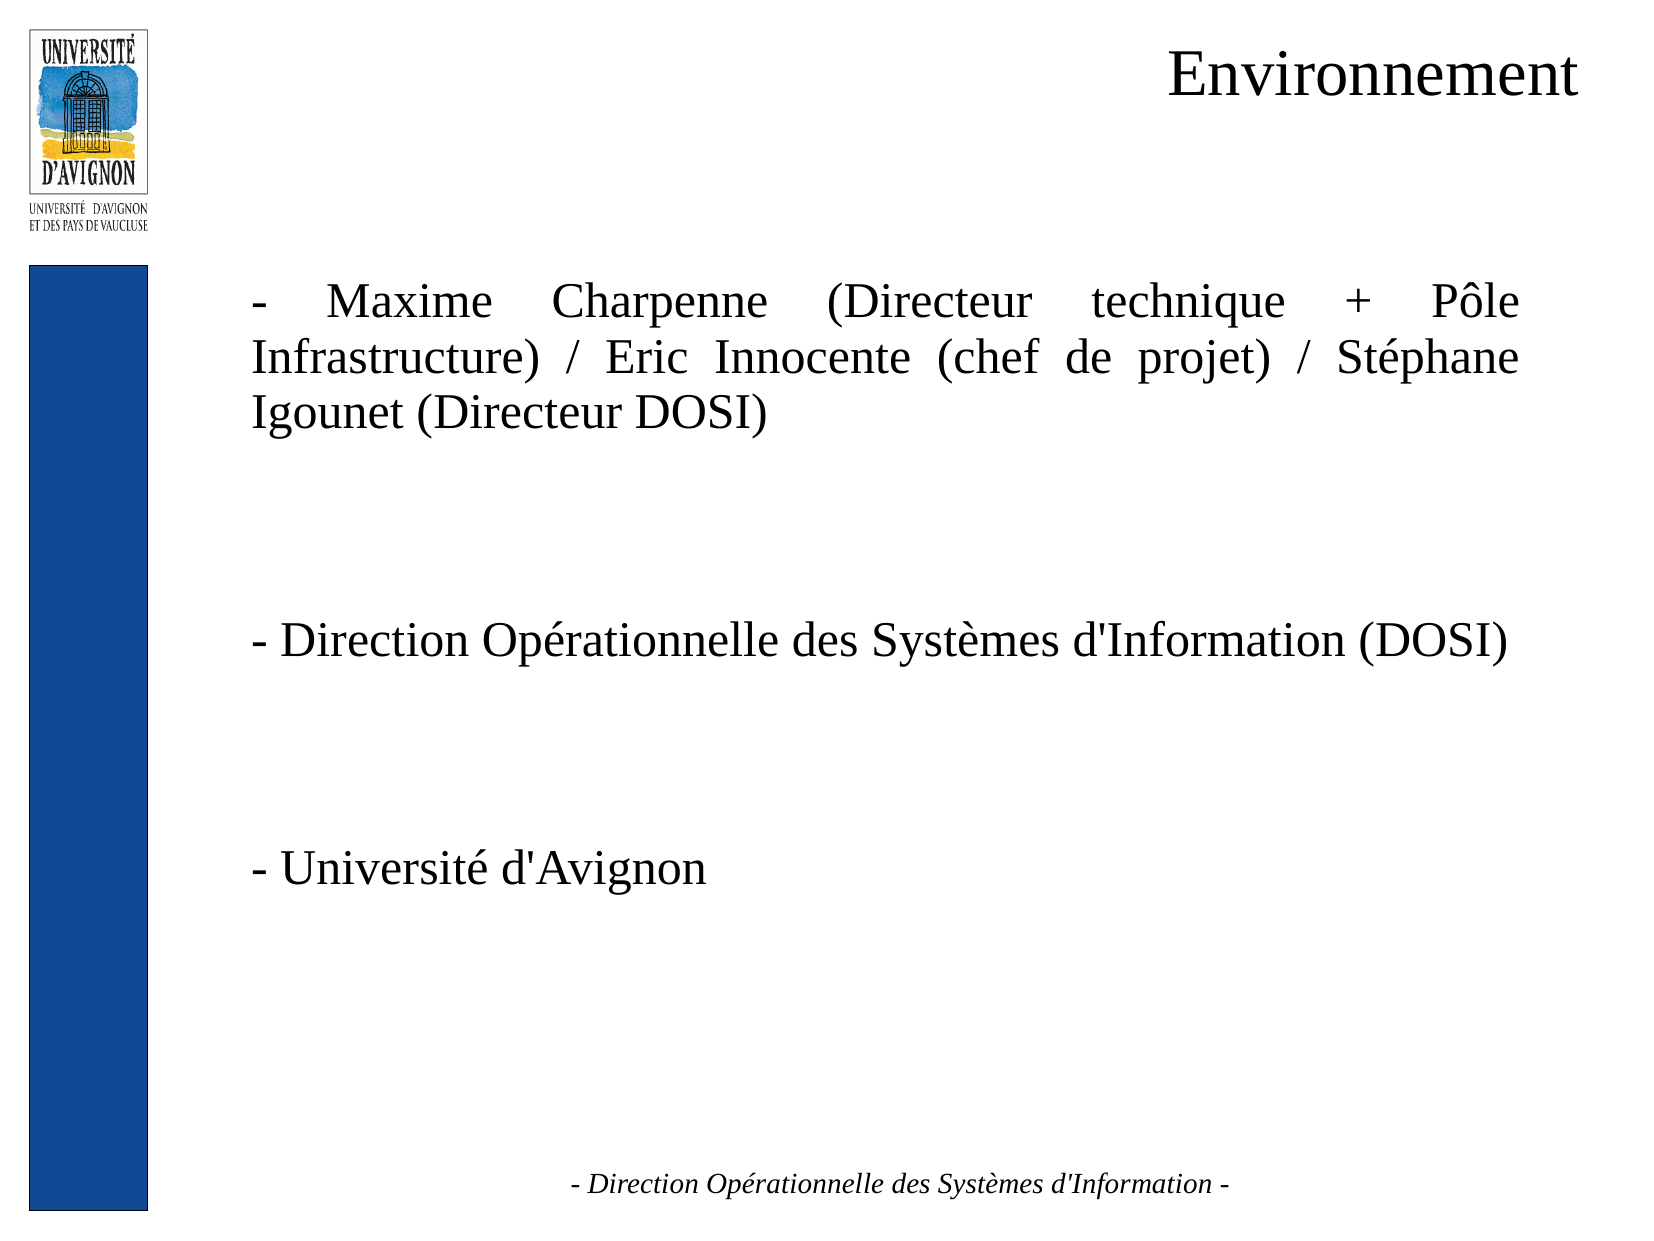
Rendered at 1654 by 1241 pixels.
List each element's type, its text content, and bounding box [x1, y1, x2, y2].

text_box - Maxime Charpenne (Directeur technique + Pôle Infrastructure) / Eric Innocente (chef de projet) / Stéphane Igounet (Directeur DOSI) - Direction Opérationnelle des Systèmes d'Information (DOSI) - Université d'Avignon [236, 265, 1536, 904]
text_box - Direction Opérationnelle des Systèmes d'Information - [236, 1160, 1566, 1208]
text_box Environnement [177, 28, 1595, 119]
text_box [29, 265, 148, 1211]
picture [29, 29, 148, 236]
